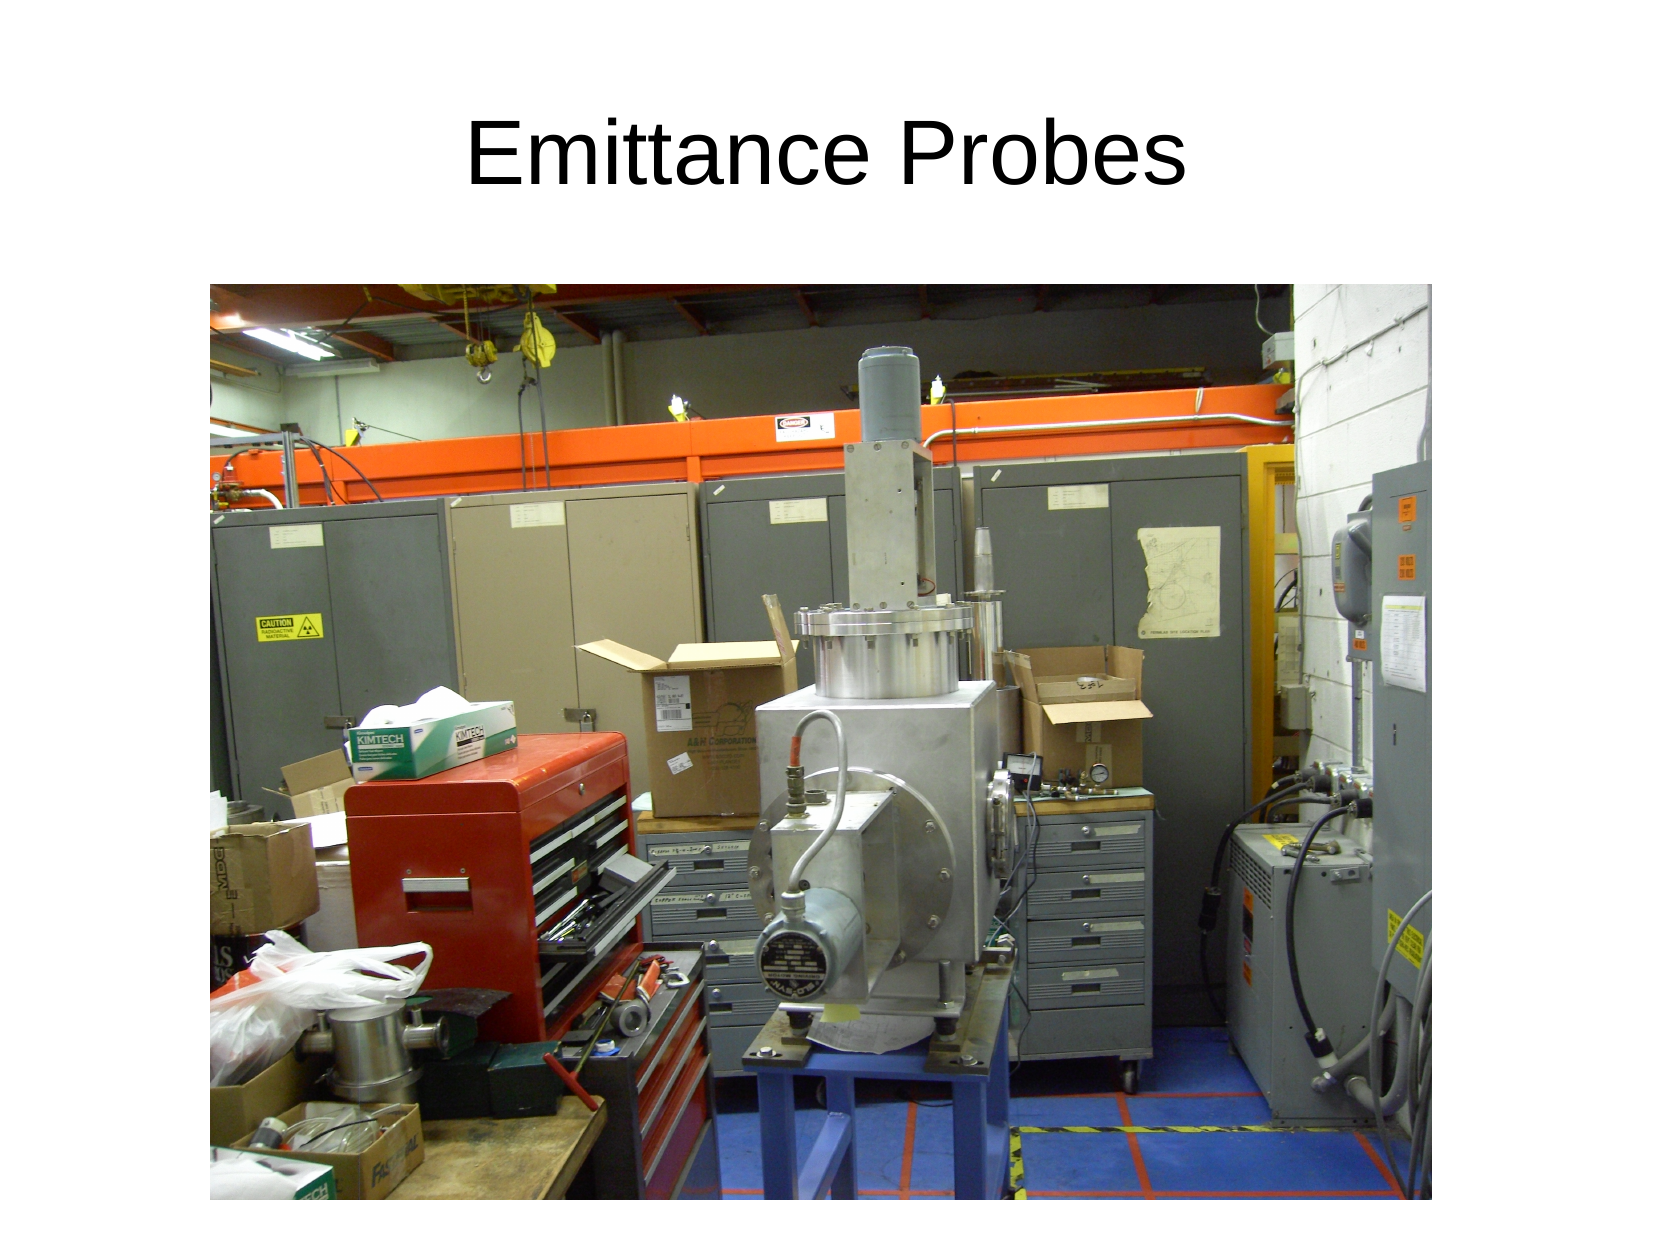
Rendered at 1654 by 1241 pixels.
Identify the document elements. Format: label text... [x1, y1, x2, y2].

picture [210, 284, 1432, 1201]
title Emittance Probes [82, 49, 1571, 257]
